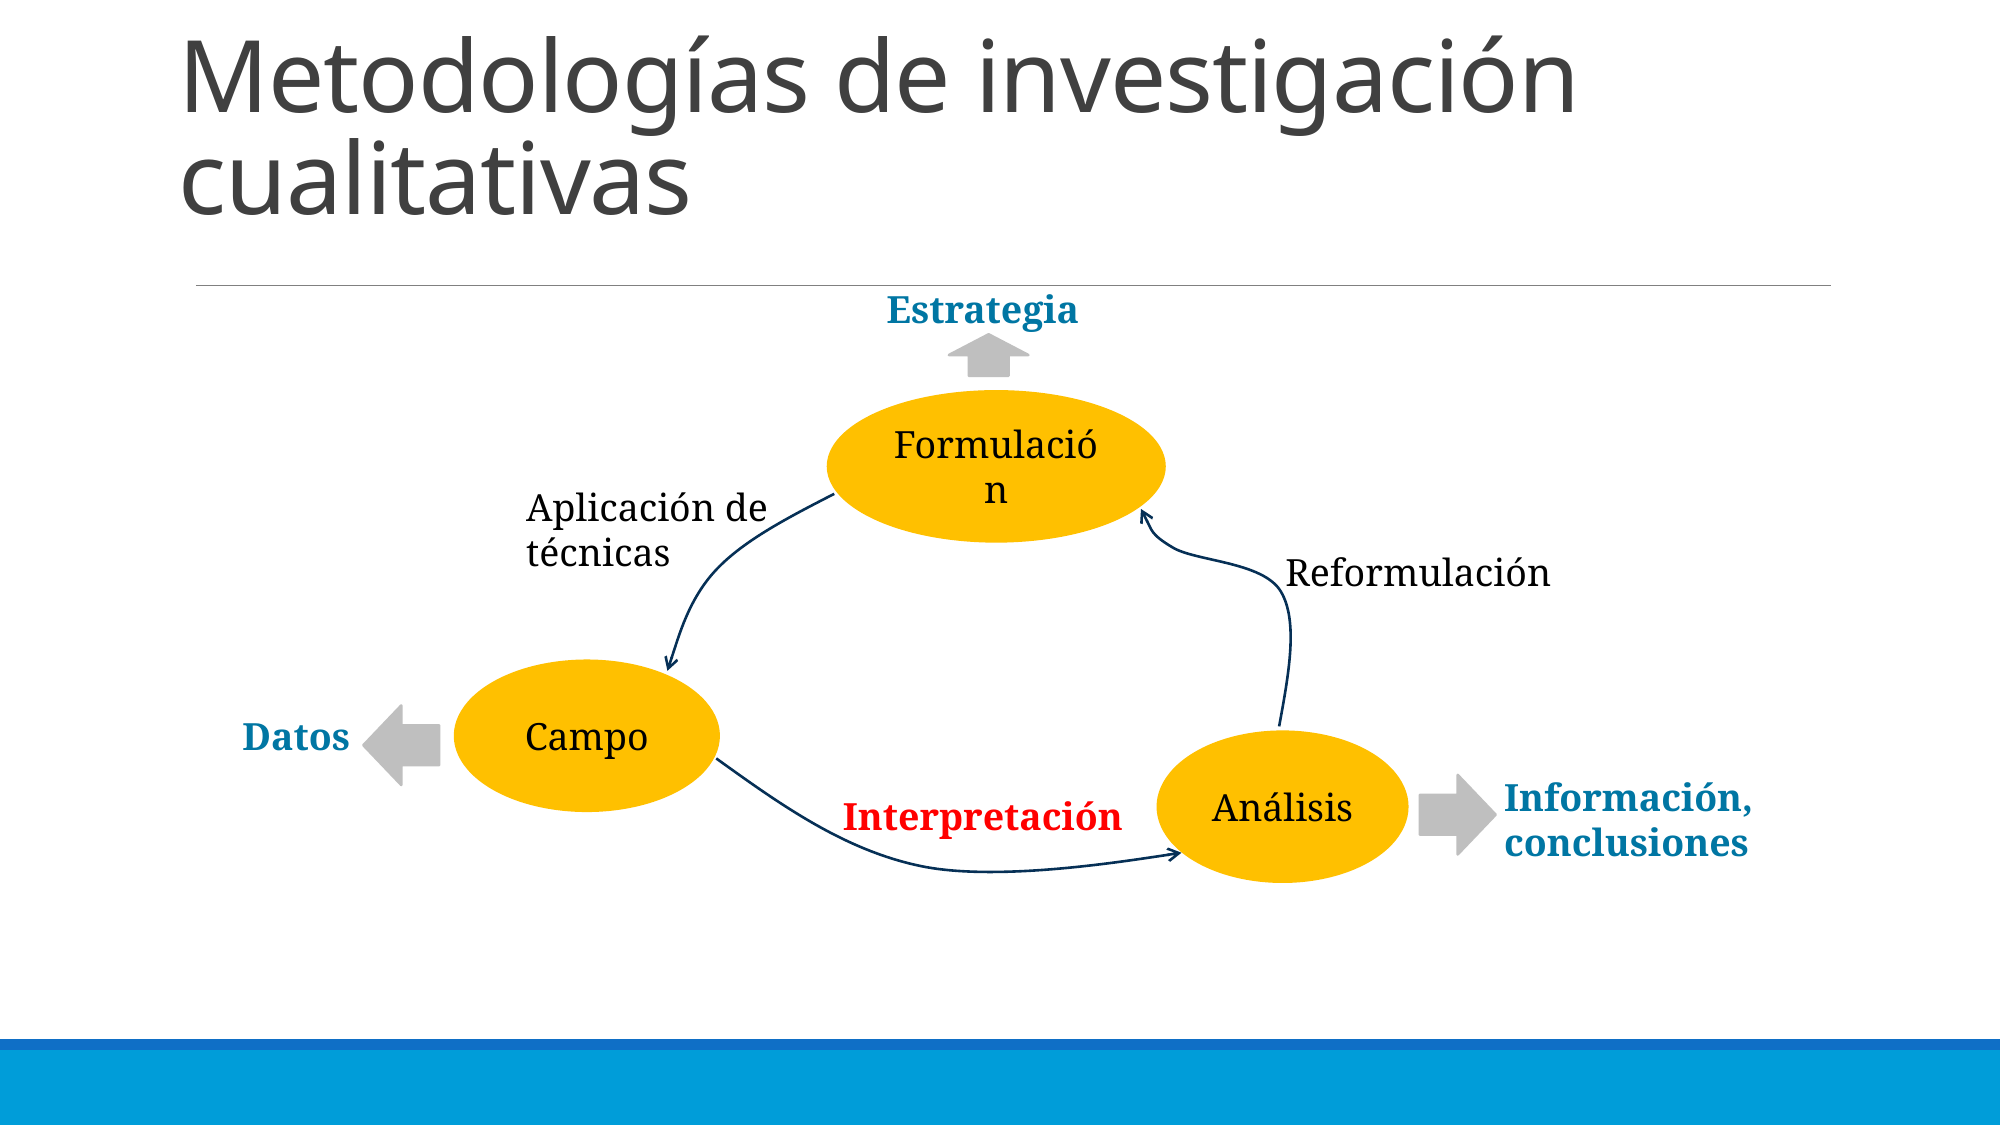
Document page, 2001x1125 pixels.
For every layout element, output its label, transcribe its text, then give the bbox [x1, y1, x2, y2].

text_box Estrategia [871, 278, 1095, 339]
text_box Interpretación [828, 785, 1138, 846]
text_box [1419, 774, 1496, 855]
list [203, 307, 1854, 1019]
text_box [948, 334, 1029, 376]
text_box Datos [227, 705, 365, 766]
text_box Información, conclusiones [1489, 766, 1778, 872]
text_box Formulación [828, 391, 1165, 542]
text_box Análisis [1157, 731, 1408, 882]
text_box [363, 705, 440, 785]
title Metodologías de investigación cualitativas [164, 106, 1836, 243]
text_box Campo [455, 660, 719, 811]
text_box Reformulación [1270, 541, 1567, 601]
text_box Aplicación de técnicas [511, 476, 783, 582]
